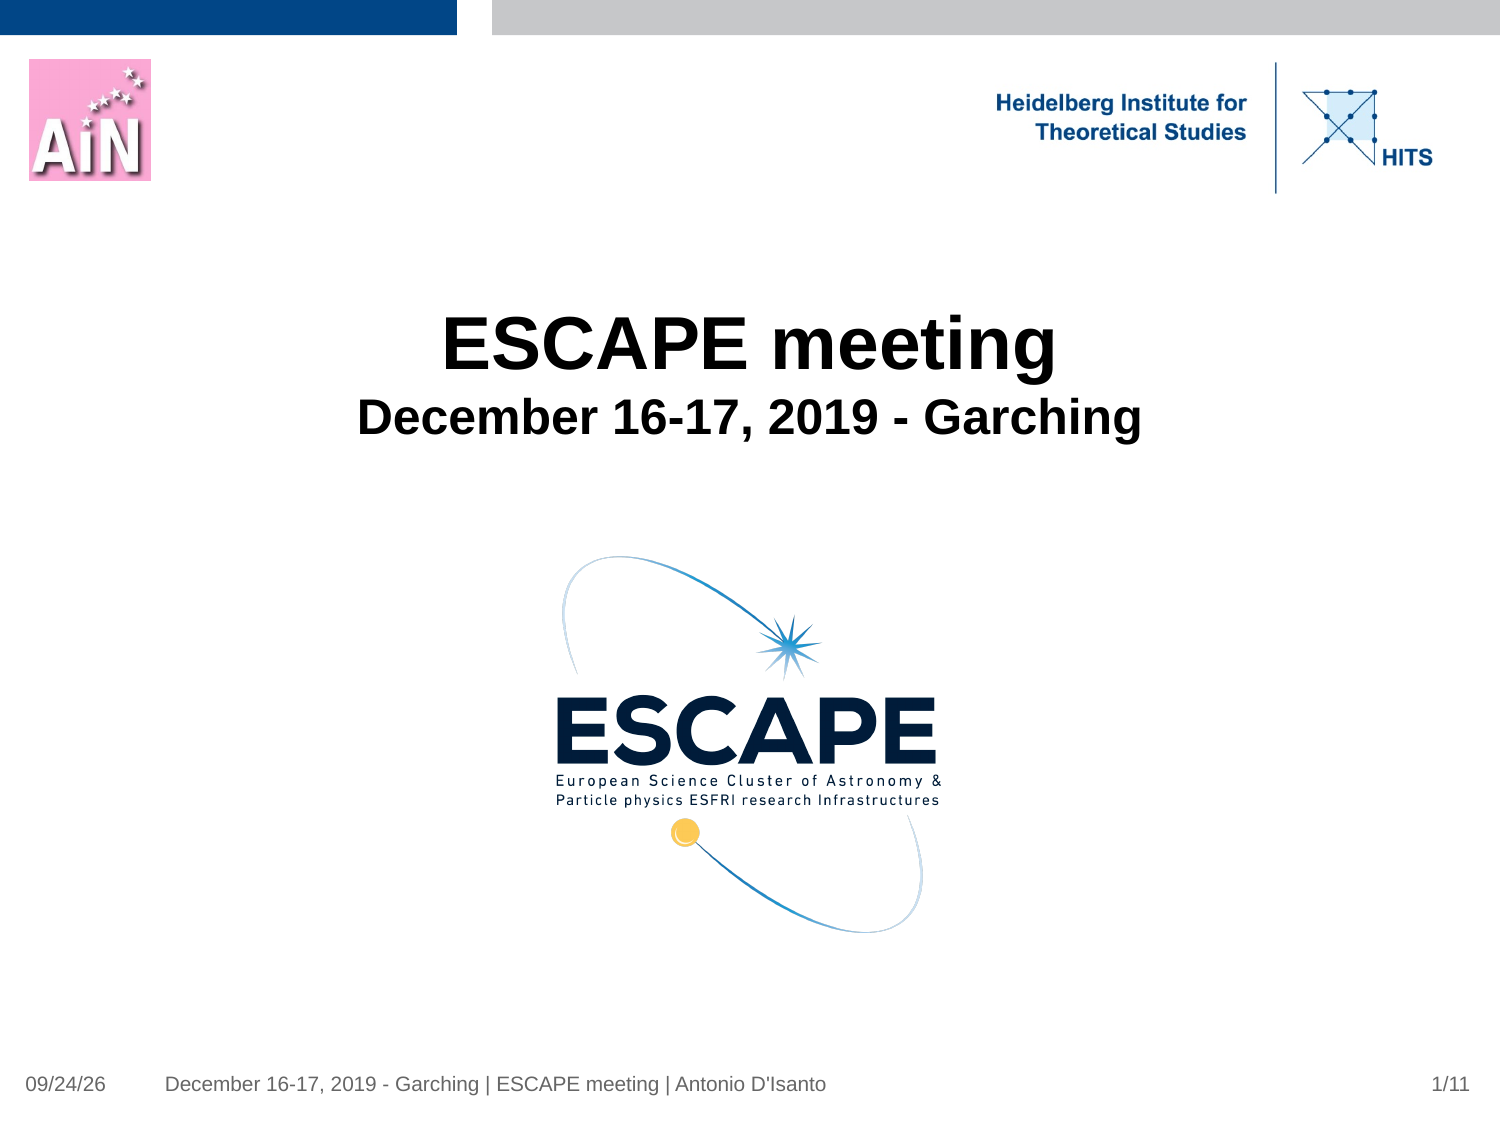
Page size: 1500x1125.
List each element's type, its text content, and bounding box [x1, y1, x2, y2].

picture [984, 40, 1448, 209]
picture [29, 59, 151, 182]
title ESCAPE meeting December 16-17, 2019 - Garching [112, 249, 1388, 491]
picture [420, 514, 1072, 976]
